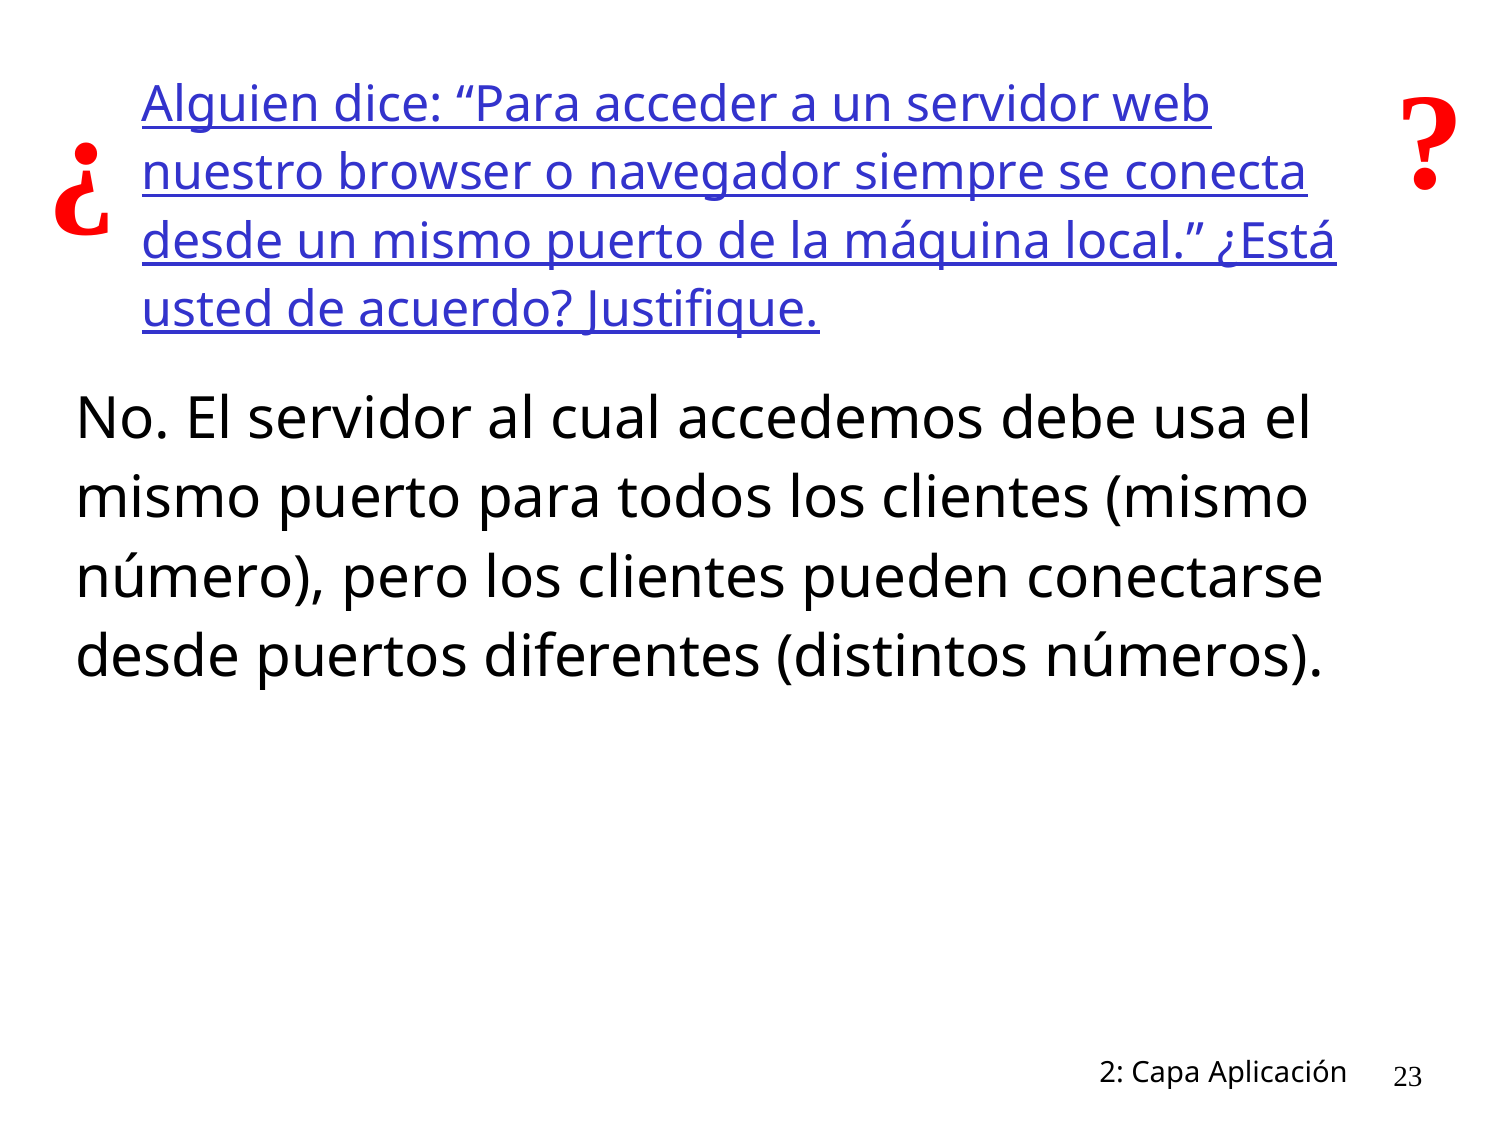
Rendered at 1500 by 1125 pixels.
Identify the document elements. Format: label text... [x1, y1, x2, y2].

list No. El servidor al cual accedemos debe usa el mismo puerto para todos los clientes (mismo número), pero los clientes pueden conectarse desde puertos diferentes (distintos números). [75, 376, 1463, 680]
text_box ¿ [32, 62, 133, 243]
title Alguien dice: “Para acceder a un servidor web nuestro browser o navegador siempre se conecta desde un mismo puerto de la máquina local.” ¿Está usted de acuerdo? Justifique. [141, 88, 1380, 322]
text_box ? [1380, 43, 1481, 224]
